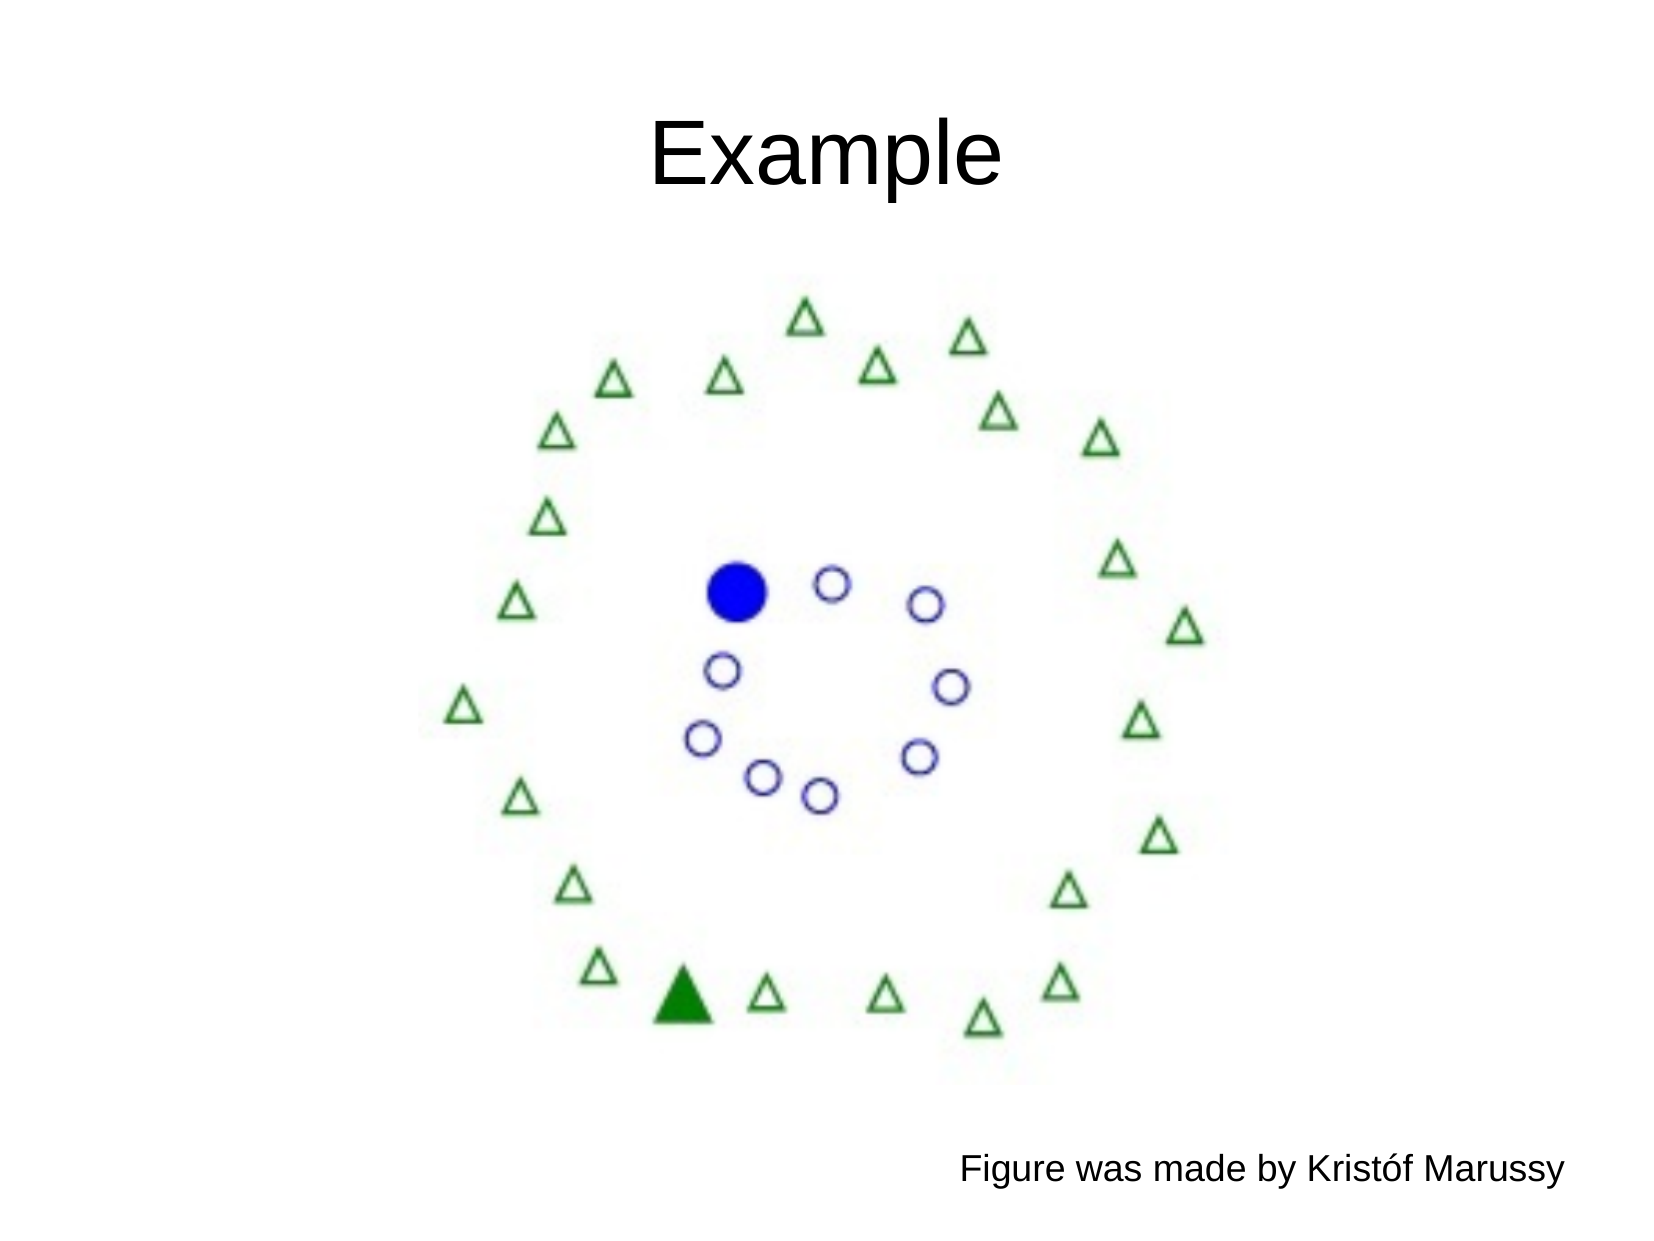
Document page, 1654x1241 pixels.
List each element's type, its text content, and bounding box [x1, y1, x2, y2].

title Example [82, 49, 1571, 257]
picture [418, 252, 1255, 1085]
text_box Figure was made by Kristóf Marussy [944, 1139, 1579, 1197]
